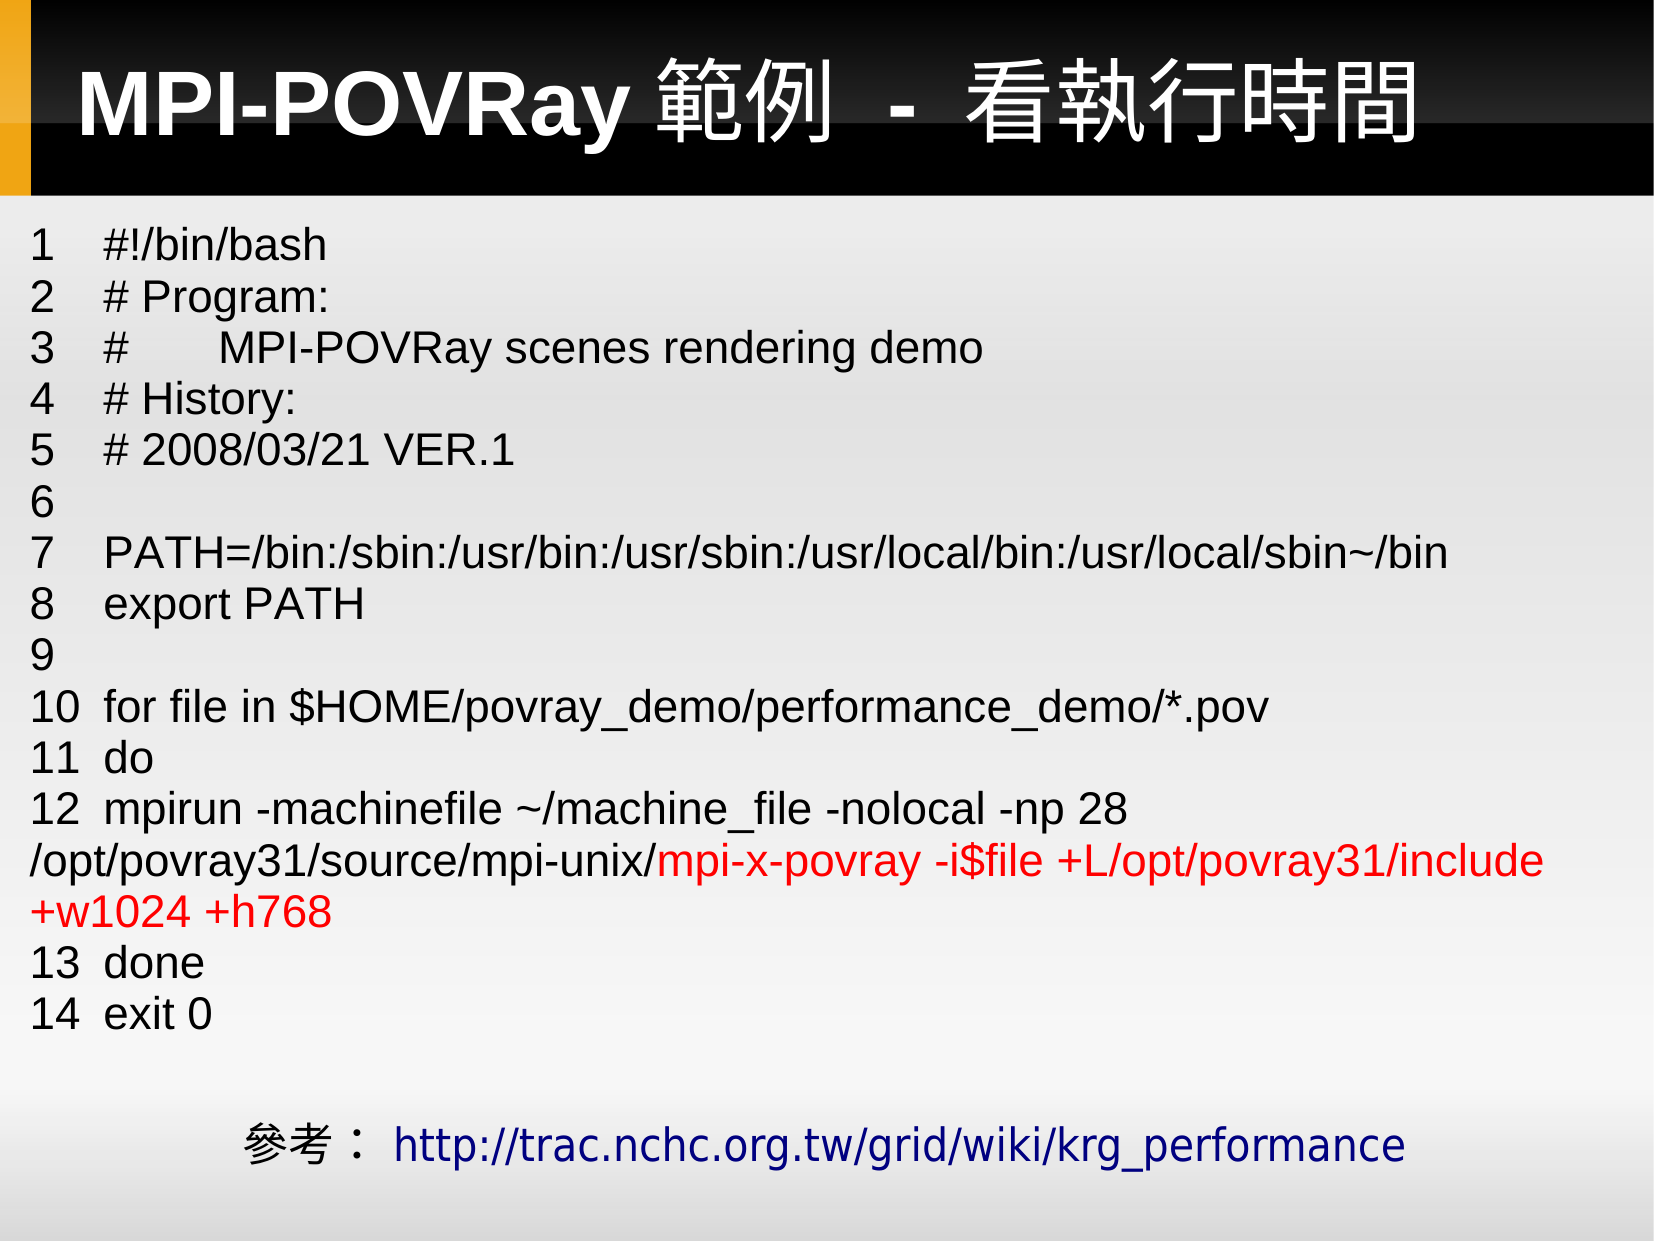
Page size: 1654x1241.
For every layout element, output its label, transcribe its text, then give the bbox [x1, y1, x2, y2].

picture [0, 0, 1654, 1241]
title MPI-POVRay範例 - 看執行時間 [76, 0, 1565, 208]
text_box 參考：http://trac.nchc.org.tw/grid/wiki/krg_performance [227, 1100, 1435, 1176]
list 1 #!/bin/bash 2 # Program: 3 # MPI-POVRay scenes rendering demo 4 # History: 5 # 2008/03/21 VER.1 6 7 PATH=/bin:/sbin:/usr/bin:/usr/sbin:/usr/local/bin:/usr/local/sbin~/bin 8 export PATH 9 10 for file in $HOME/povray_demo/performance_demo/*.pov 11 do 12 mpirun -machinefile ~/machine_file -nolocal -np 28 /opt/povray31/source/mpi-unix/mpi-x-povray -i$file +L/opt/povray31/include +w1024 +h768 13 done 14 exit 0 [29, 219, 1625, 1040]
